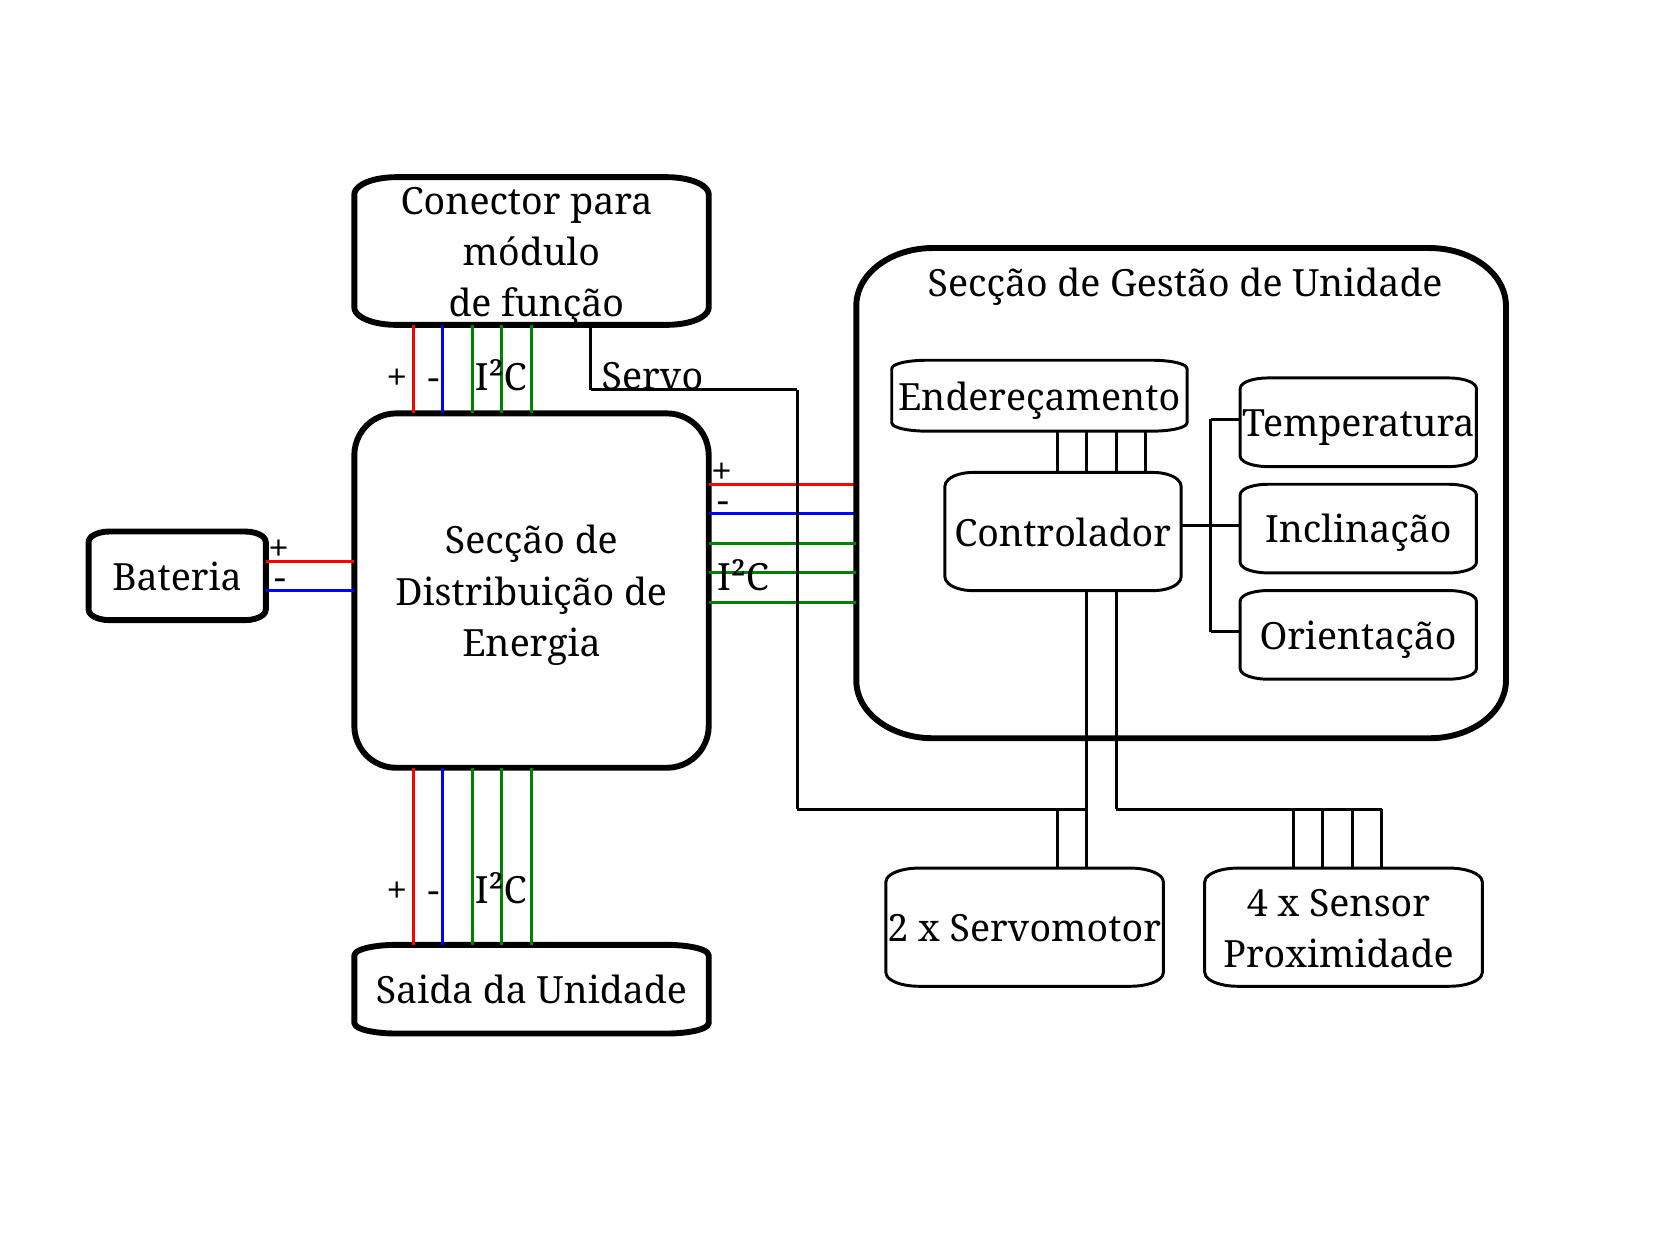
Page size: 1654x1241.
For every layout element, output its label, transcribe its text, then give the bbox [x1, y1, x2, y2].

text_box - [412, 856, 457, 915]
text_box I²C [702, 543, 790, 602]
text_box - [412, 342, 457, 401]
text_box I²C [460, 342, 548, 401]
text_box Secção de Distribuição de Energia [354, 413, 709, 768]
text_box + [696, 437, 751, 495]
text_box Orientação [1240, 590, 1477, 680]
text_box Endereçamento [891, 360, 1188, 432]
text_box [856, 248, 1506, 739]
text_box + [371, 342, 412, 401]
text_box [1428, 278, 1436, 284]
text_box + [371, 856, 412, 915]
text_box + [253, 513, 308, 572]
text_box Servo [586, 342, 710, 401]
text_box 4 x Sensor Proximidade [1204, 868, 1483, 987]
text_box Inclinação [1240, 484, 1477, 573]
text_box Controlador [944, 472, 1182, 591]
text_box [1118, 432, 1144, 472]
text_box Bateria [88, 531, 266, 621]
text_box Conector para módulo de função [354, 177, 709, 325]
text_box [1088, 591, 1115, 739]
text_box [1088, 432, 1115, 472]
text_box - [702, 466, 746, 525]
text_box I²C [460, 856, 548, 915]
text_box [1059, 432, 1085, 472]
text_box 2 x Servomotor [885, 868, 1164, 987]
text_box Secção de Gestão de Unidade [912, 249, 1427, 308]
text_box Saida da Unidade [354, 944, 709, 1034]
text_box Temperatura [1240, 377, 1477, 467]
text_box - [259, 543, 304, 602]
